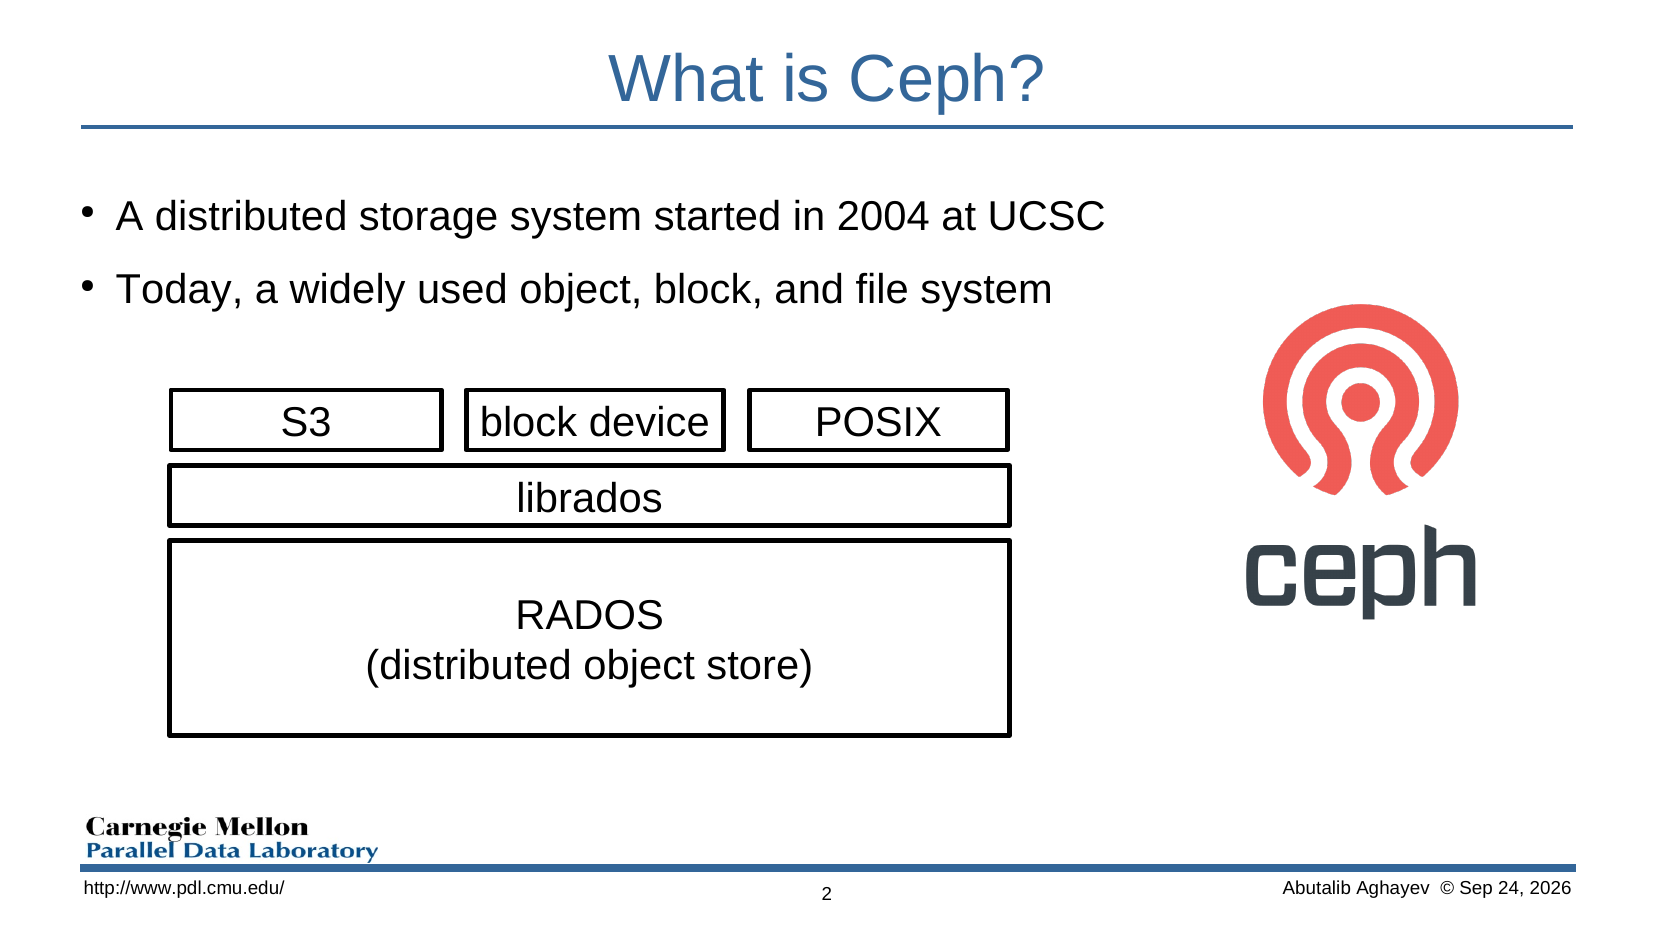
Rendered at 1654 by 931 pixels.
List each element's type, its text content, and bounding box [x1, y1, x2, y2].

text_box Abutalib Aghayev © Nov 5, 2019 [1168, 866, 1589, 919]
text_box A distributed storage system started in 2004 at UCSC Today, a widely used object, block, and file system [30, 180, 1126, 346]
text_box librados [169, 465, 1010, 526]
text_box block device [466, 389, 724, 450]
title What is Ceph? [66, 14, 1588, 136]
text_box http://www.pdl.cmu.edu/ [66, 866, 481, 919]
picture [1185, 243, 1536, 680]
text_box RADOS (distributed object store) [169, 540, 1010, 736]
picture [85, 809, 378, 863]
text_box S3 [170, 389, 442, 450]
text_box <number> [665, 872, 989, 902]
text_box POSIX [749, 389, 1008, 450]
